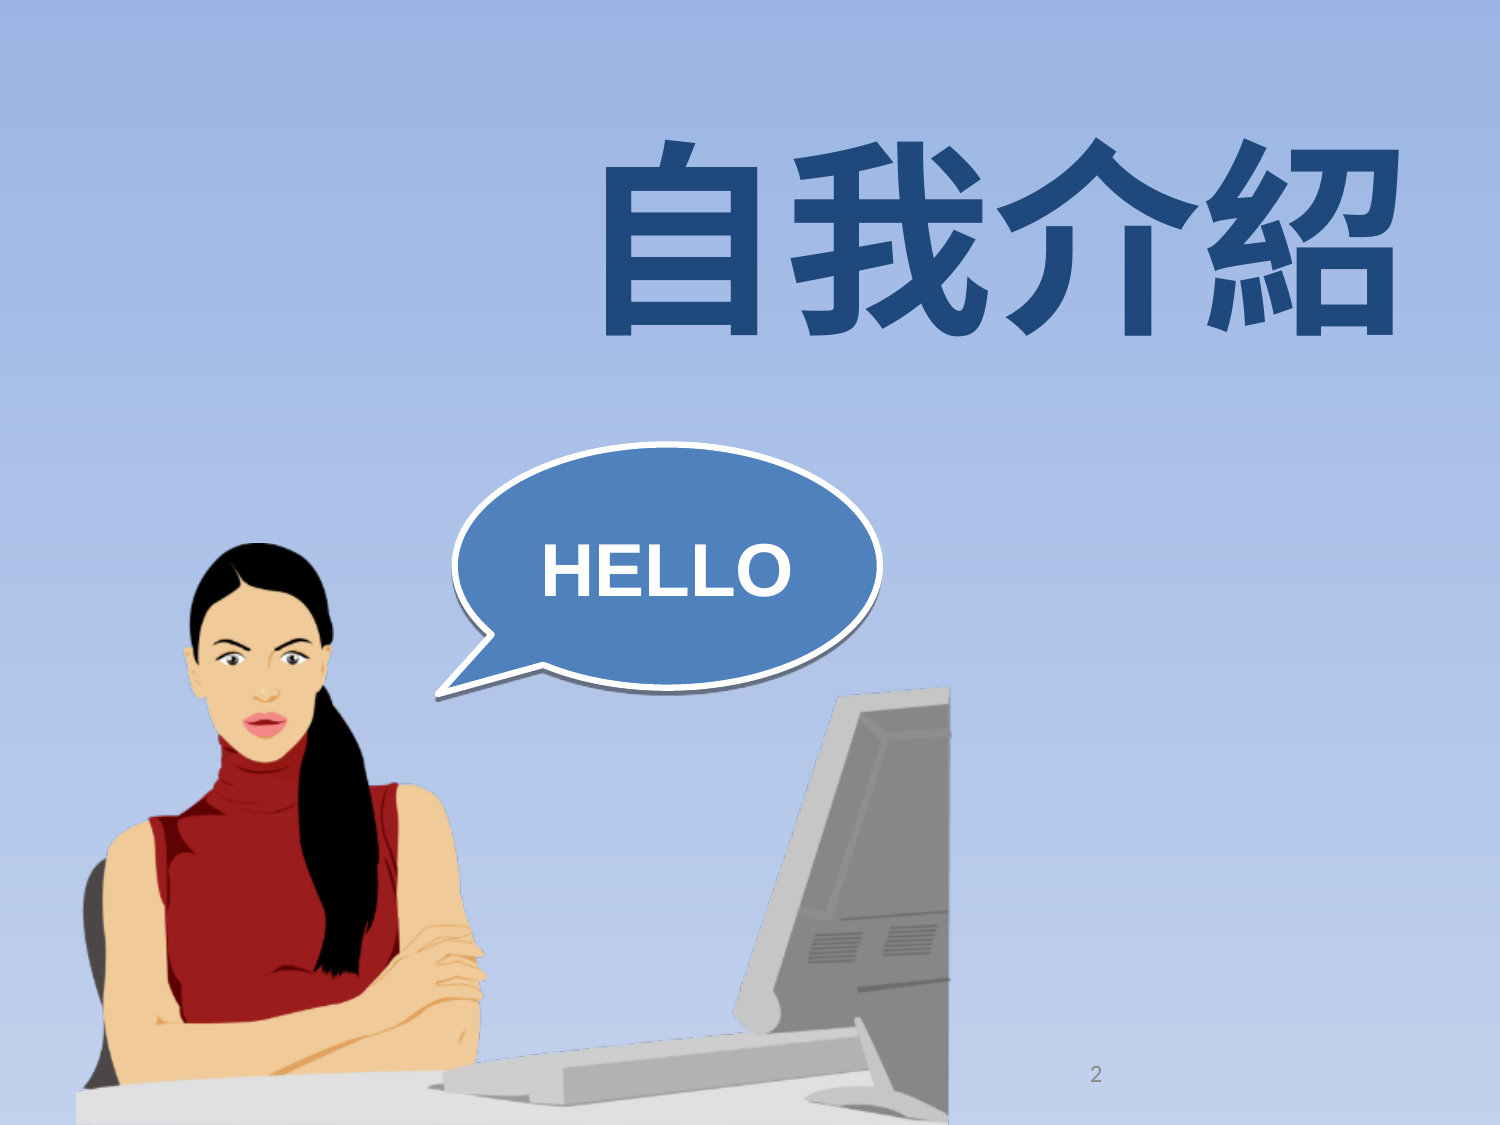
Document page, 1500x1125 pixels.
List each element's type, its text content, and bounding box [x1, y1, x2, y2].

picture [76, 543, 952, 1125]
title 自我介紹 [514, 101, 1473, 350]
text_box 2 [1074, 1042, 1426, 1103]
text_box HELLO [438, 444, 880, 695]
